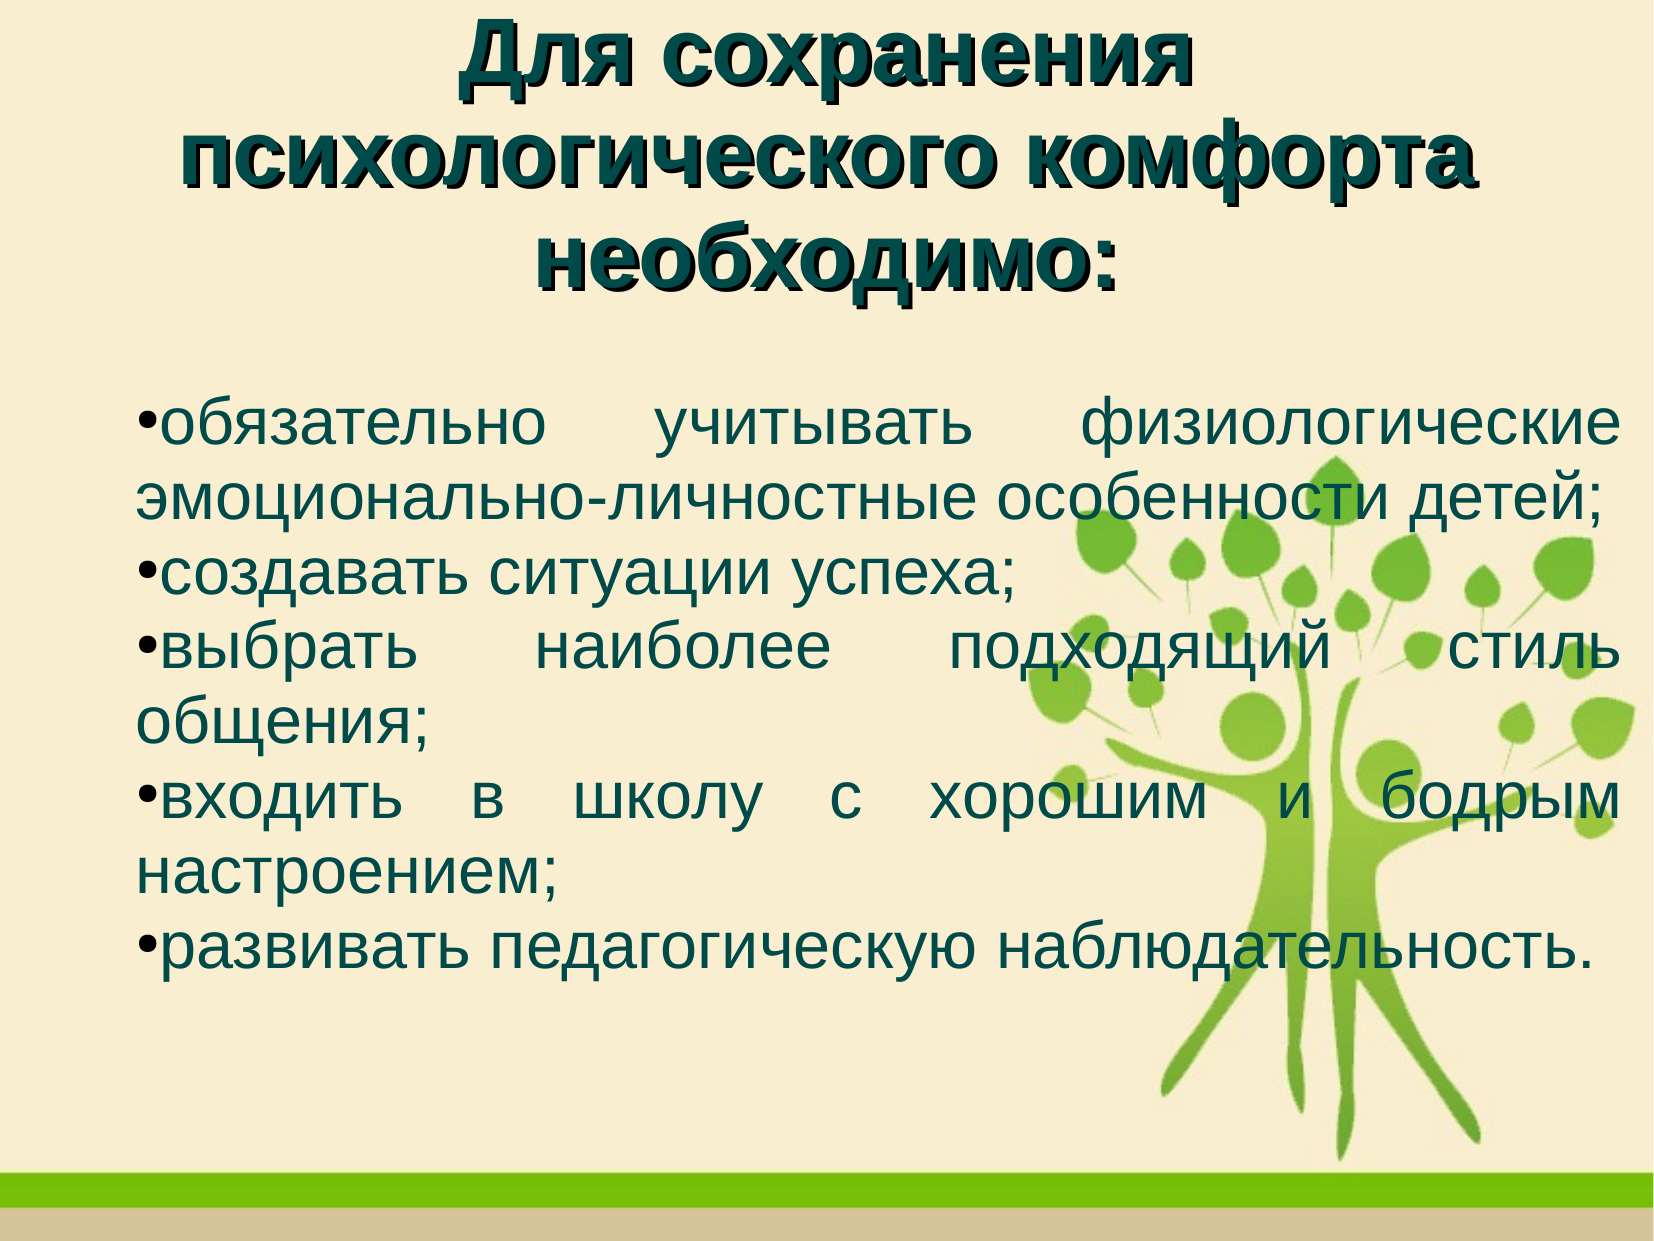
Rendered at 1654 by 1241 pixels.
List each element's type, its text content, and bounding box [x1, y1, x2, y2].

picture [0, 0, 1654, 1241]
subtitle обязательно учитывать физиологические эмоционально-личностные особенности детей; создавать ситуации успеха; выбрать наиболее подходящий стиль общения; входить в школу с хорошим и бодрым настроением; развивать педагогическую наблюдательность. [135, 274, 1625, 1093]
title Для сохранения психологического комфорта необходимо: [82, 0, 1571, 307]
